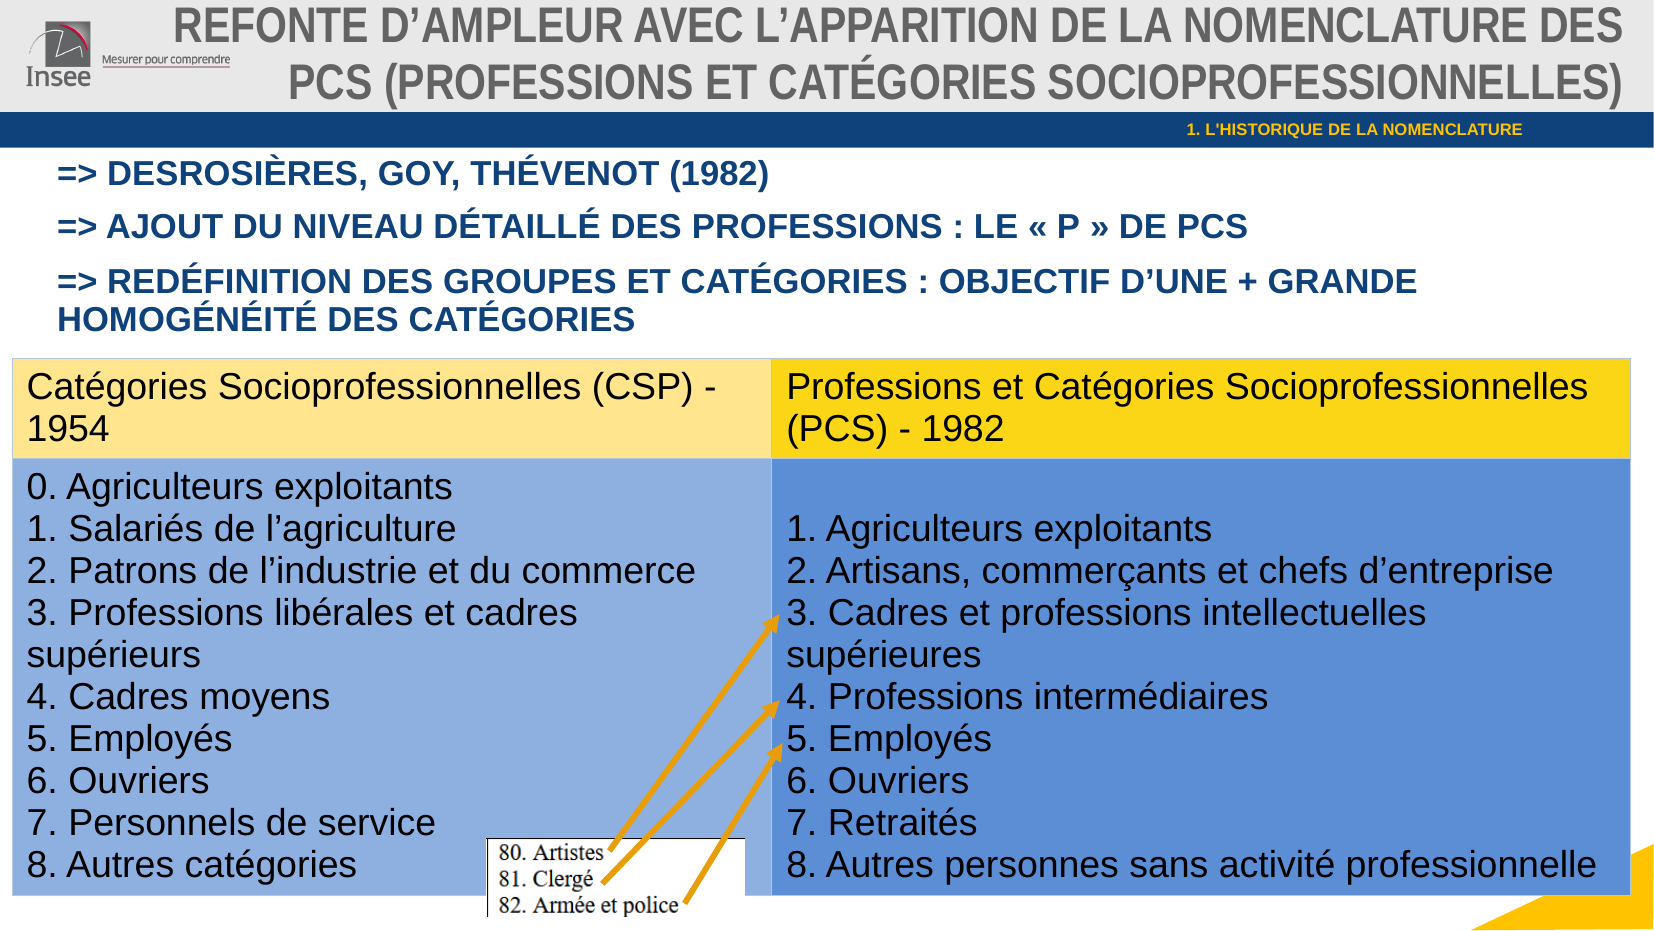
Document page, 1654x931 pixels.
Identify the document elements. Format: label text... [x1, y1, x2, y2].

picture [486, 838, 745, 917]
list => Desrosières, GOY, Thévenot (1982) => ajout du niveau détaillé des professions : le « P » de pcs => redéfinition des groupes et catégories : Objectif d’une + grande homogénéité des catégories [11, 153, 1654, 343]
table_cell 0. Agriculteurs exploitants 1. Salariés de l’agriculture 2. Patrons de l’industrie et du commerce 3. Professions libérales et cadres supérieurs 4. Cadres moyens 5. Employés 6. Ouvriers 7. Personnels de service 8. Autres catégories [13, 459, 771, 895]
picture [23, 0, 118, 89]
table_cell 1. Agriculteurs exploitants 2. Artisans, commerçants et chefs d’entreprise 3. Cadres et professions intellectuelles supérieures 4. Professions intermédiaires 5. Employés 6. Ouvriers 7. Retraités 8. Autres personnes sans activité professionnelle [772, 459, 1630, 895]
table_header Catégories Socioprofessionnelles (CSP) - 1954 [13, 359, 771, 458]
table_header Professions et Catégories Socioprofessionnelles (PCS) - 1982 [772, 359, 1630, 458]
title Refonte d’ampleur avec l’apparition de la nomenclature des PCS (professions et catégories socioprofessionnelles) [118, 0, 1625, 124]
